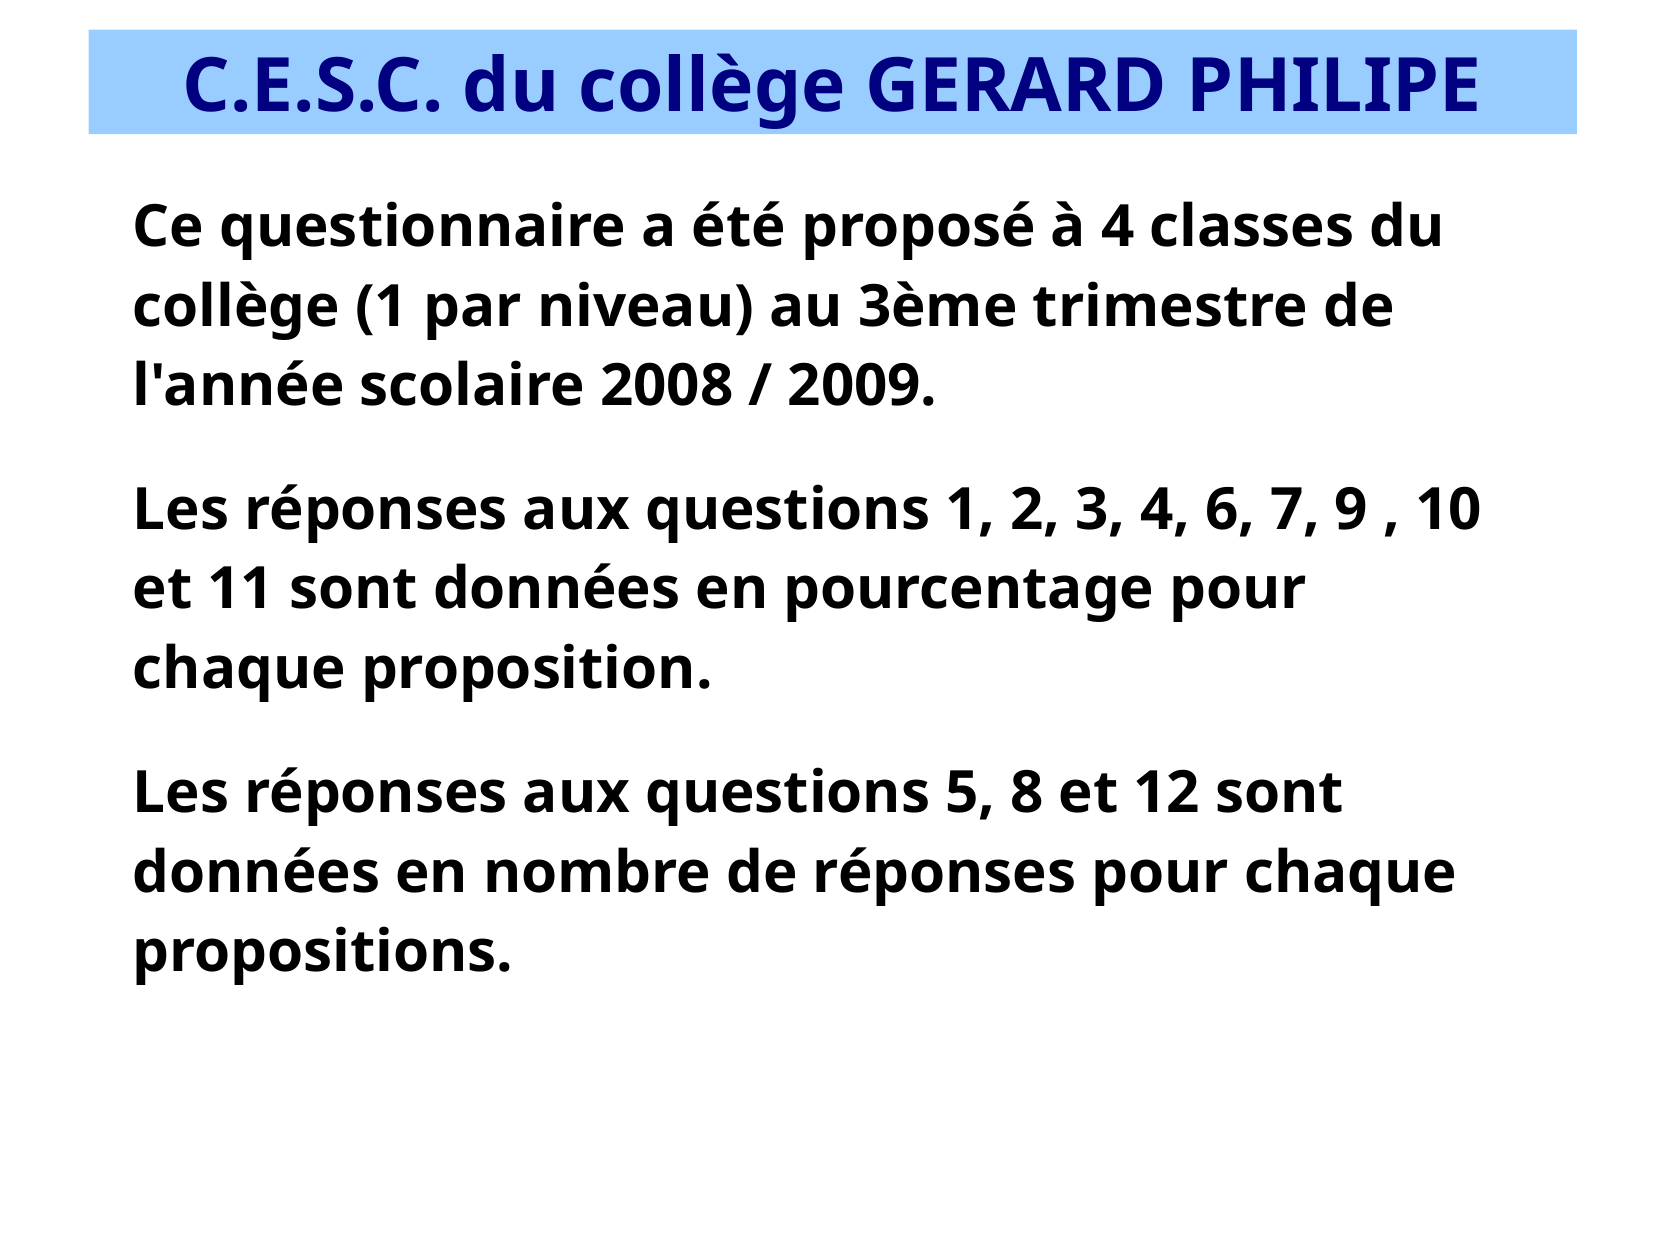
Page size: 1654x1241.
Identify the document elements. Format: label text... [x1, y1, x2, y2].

text_box Ce questionnaire a été proposé à 4 classes du collège (1 par niveau) au 3ème trimestre de l'année scolaire 2008 / 2009. Les réponses aux questions 1, 2, 3, 4, 6, 7, 9 , 10 et 11 sont données en pourcentage pour chaque proposition. Les réponses aux questions 5, 8 et 12 sont données en nombre de réponses pour chaque propositions. [118, 177, 1536, 1017]
title C.E.S.C. du collège GERARD PHILIPE [88, 29, 1577, 135]
